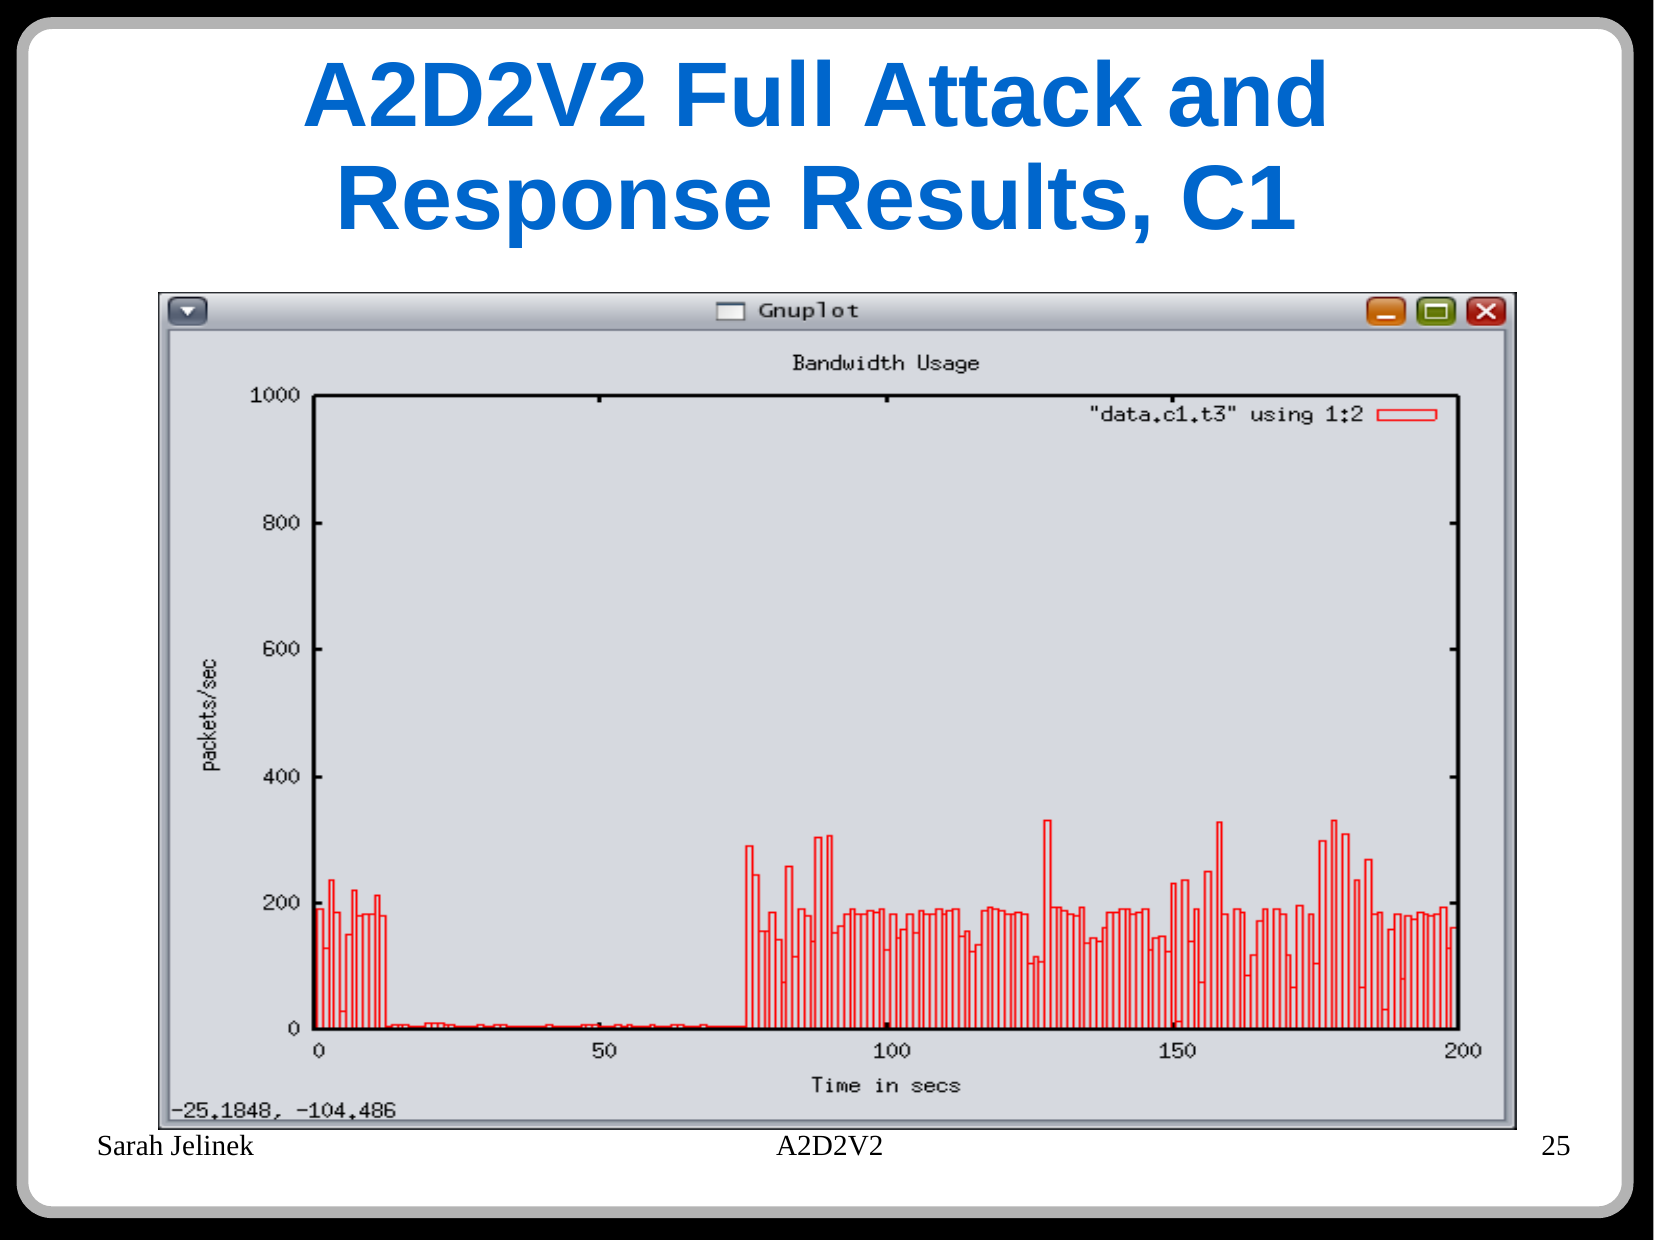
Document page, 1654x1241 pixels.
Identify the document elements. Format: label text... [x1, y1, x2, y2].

title A2D2V2 Full Attack and Response Results, C1 [91, 40, 1543, 253]
picture [158, 292, 1517, 1130]
